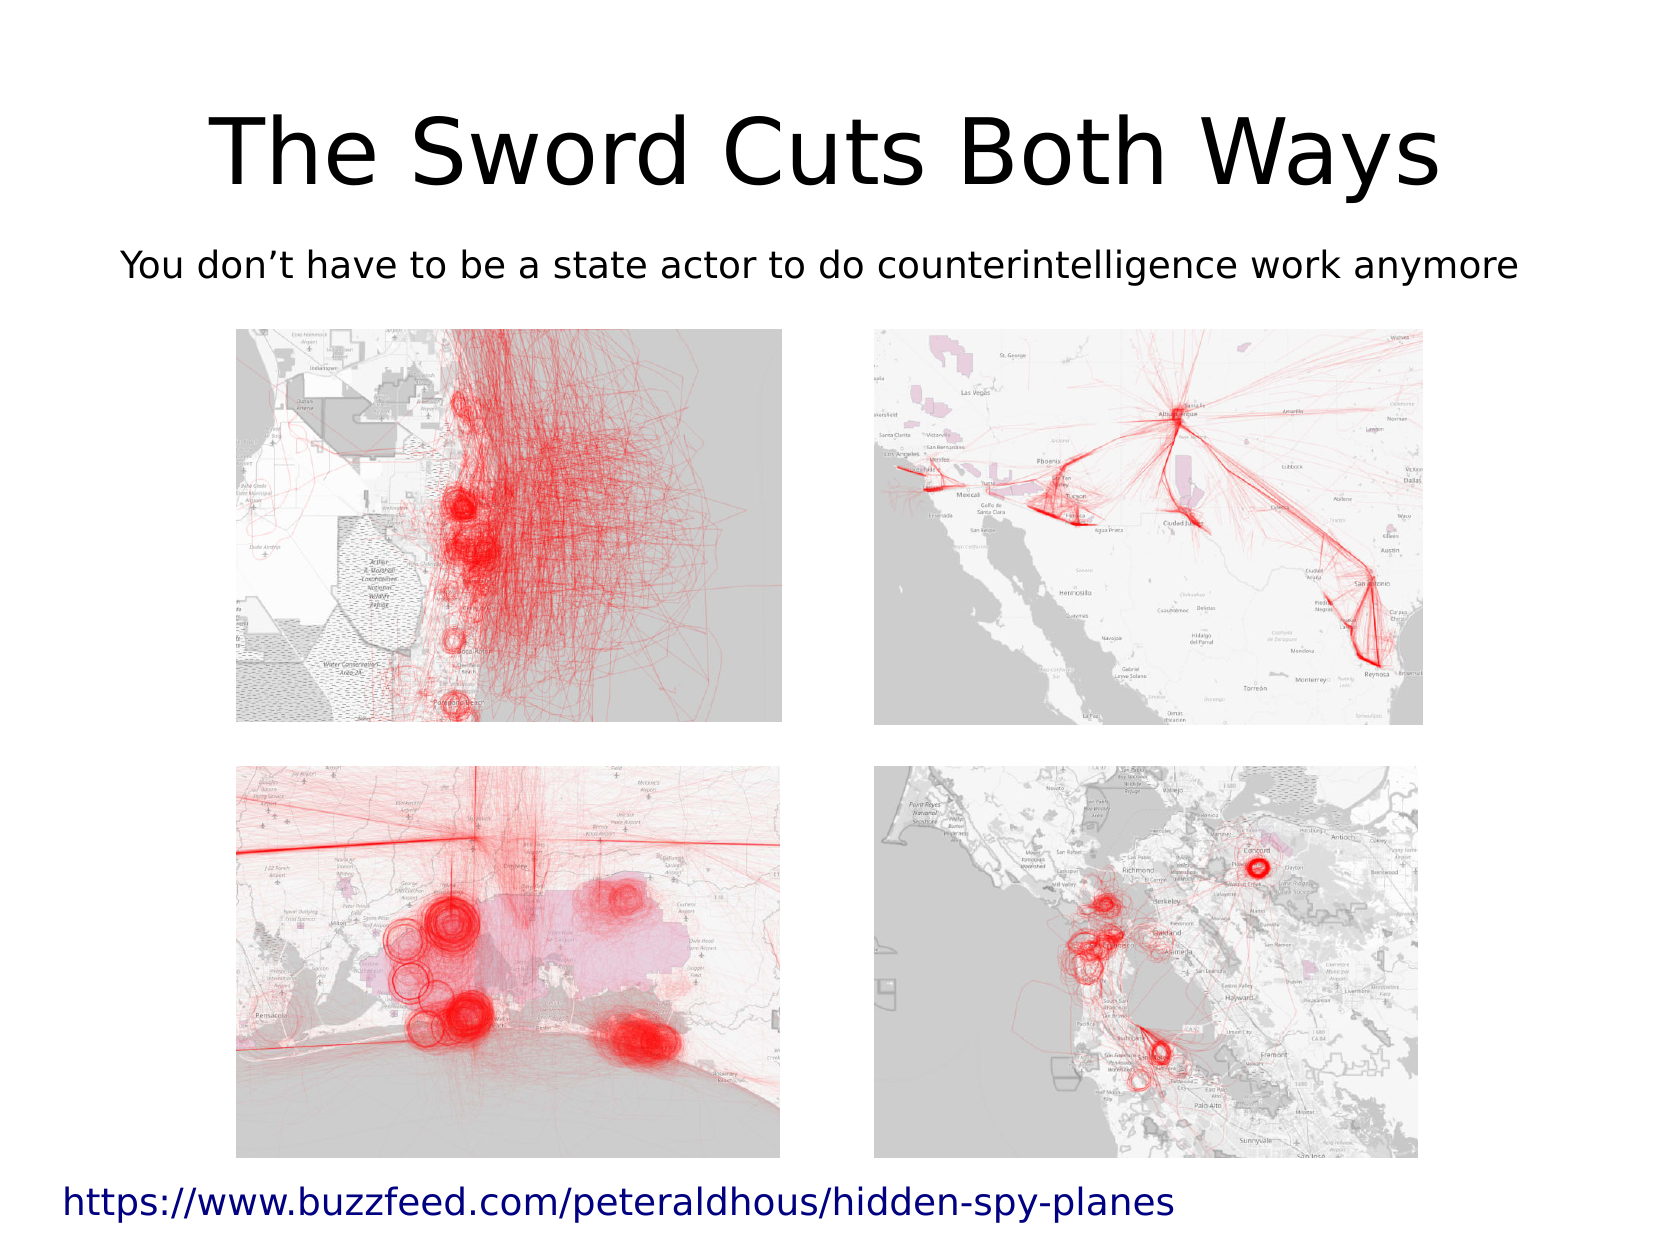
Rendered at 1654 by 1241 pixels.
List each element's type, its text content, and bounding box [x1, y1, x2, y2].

title The Sword Cuts Both Ways [82, 49, 1571, 257]
picture [236, 329, 782, 722]
picture [874, 329, 1423, 725]
picture [874, 766, 1418, 1158]
text_box https://www.buzzfeed.com/peteraldhous/hidden-spy-planes [47, 1173, 1211, 1241]
text_box You don’t have to be a state actor to do counterintelligence work anymore [105, 236, 1536, 295]
picture [236, 766, 780, 1158]
